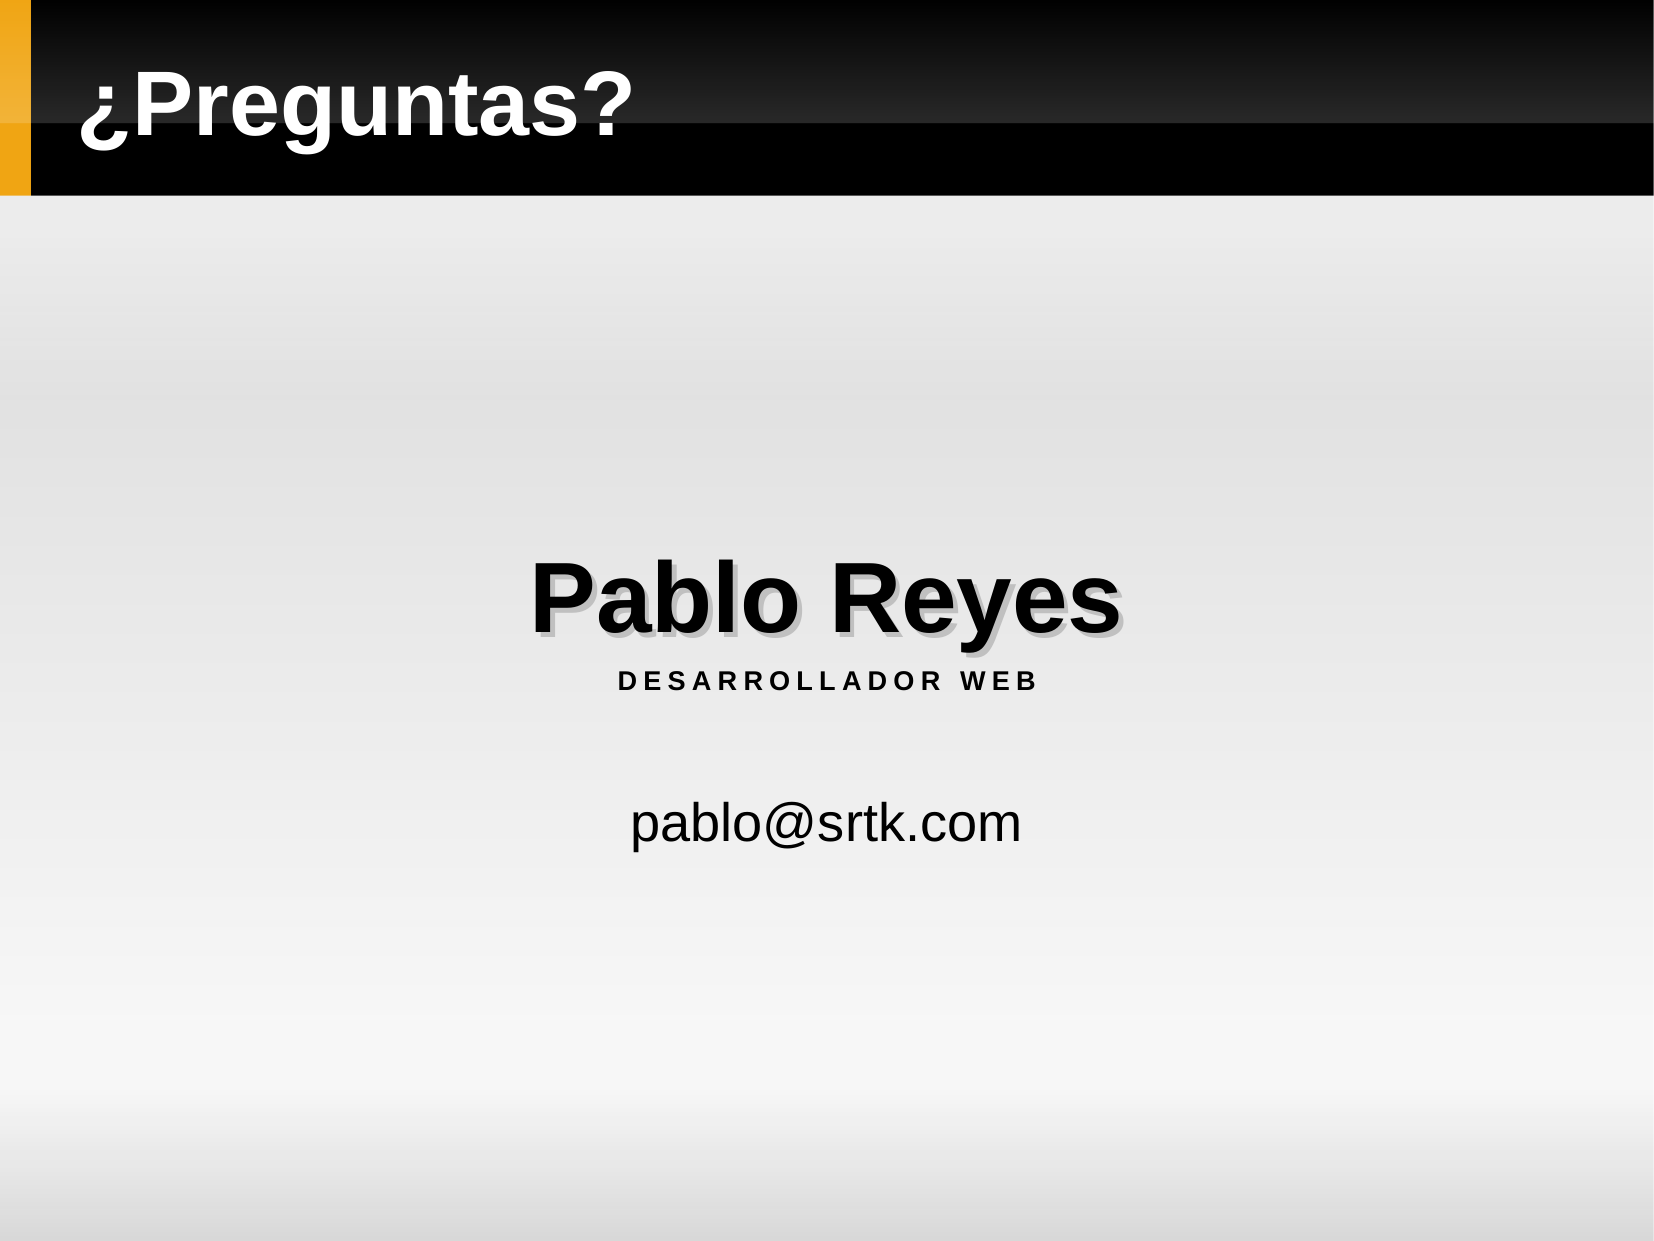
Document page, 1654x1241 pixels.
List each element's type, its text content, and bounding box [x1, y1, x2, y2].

title ¿Preguntas? [76, 0, 1565, 208]
picture [0, 0, 1654, 1241]
text_box Pablo Reyes DESARROLLADOR WEB pablo@srtk.com [82, 523, 1571, 872]
